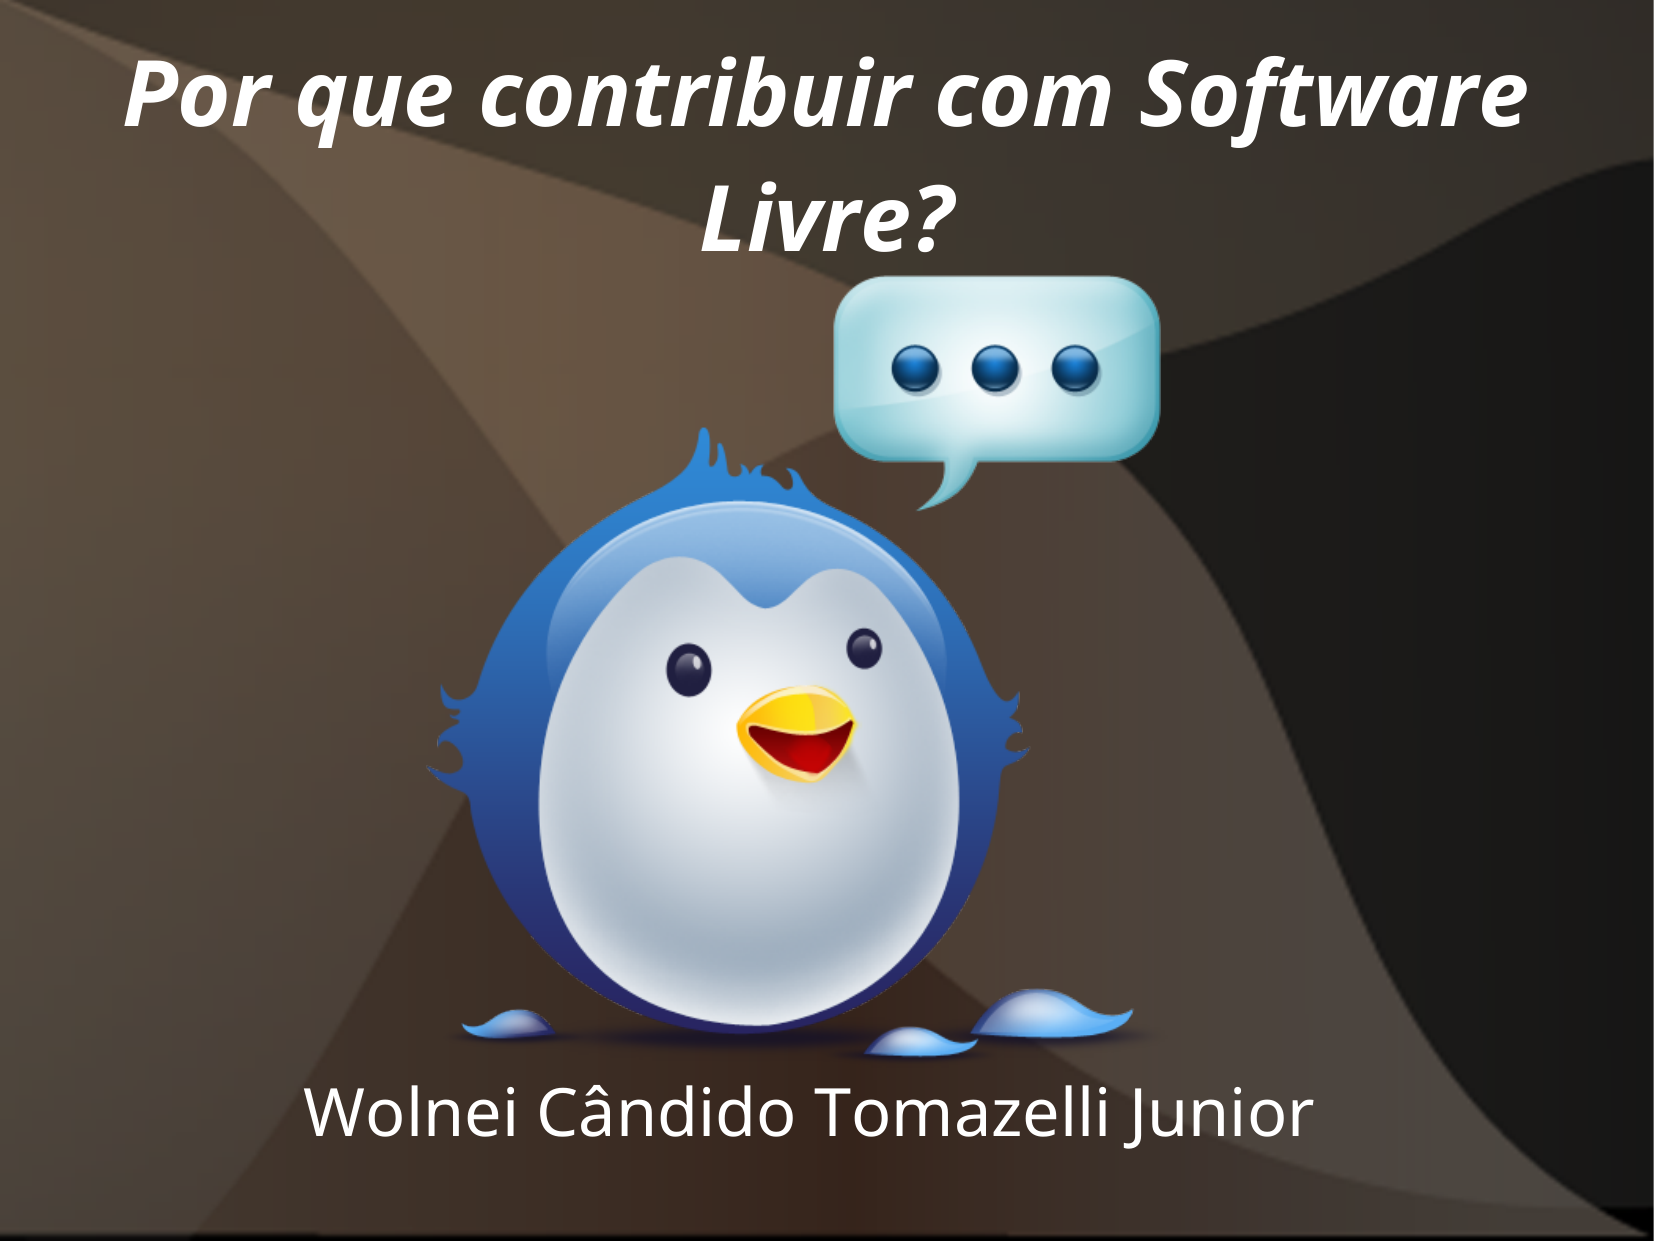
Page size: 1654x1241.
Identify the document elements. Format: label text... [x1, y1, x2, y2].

picture [0, 0, 1654, 1241]
subtitle Wolnei Cândido Tomazelli Junior [82, 750, 1538, 1241]
title Por que contribuir com Software Livre? [82, 38, 1571, 268]
